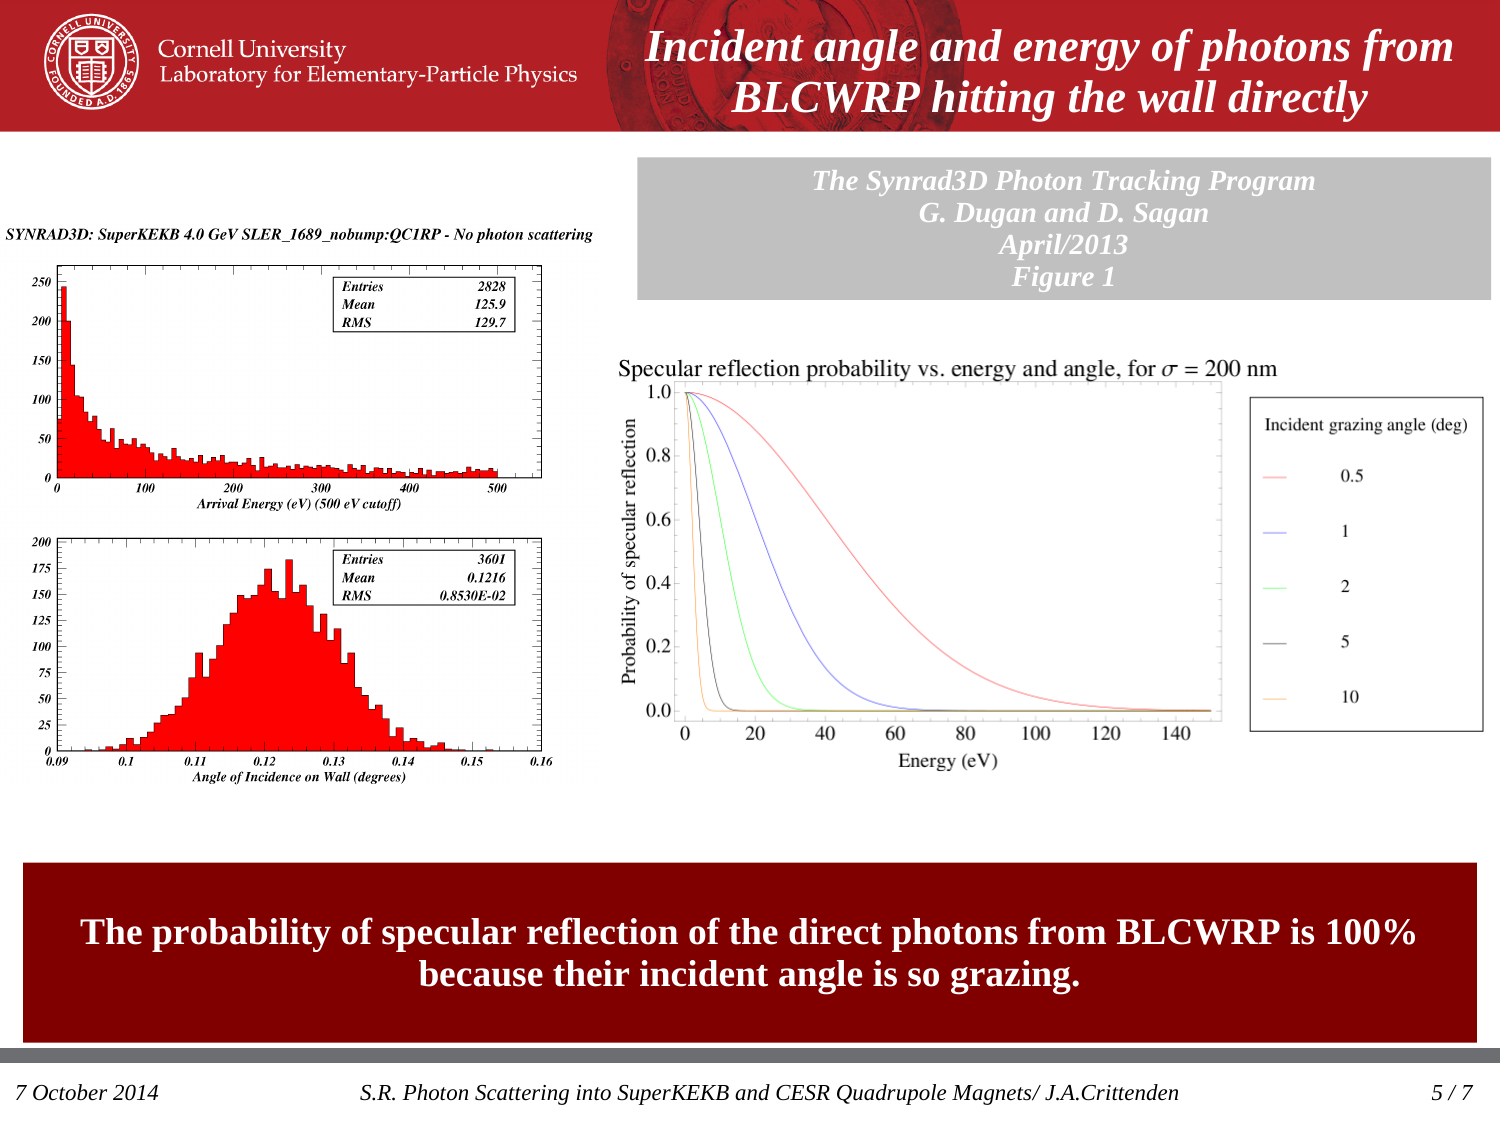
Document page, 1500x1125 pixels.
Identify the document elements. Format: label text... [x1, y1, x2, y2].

picture [0, 0, 1500, 132]
picture [0, 224, 1500, 788]
title Incident angle and energy of photons from BLCWRP hitting the wall directly [600, 7, 1500, 136]
text_box The probability of specular reflection of the direct photons from BLCWRP is 100% because their incident angle is so grazing. [23, 862, 1477, 1043]
text_box The Synrad3D Photon Tracking Program G. Dugan and D. Sagan April/2013 Figure 1 [637, 157, 1492, 300]
